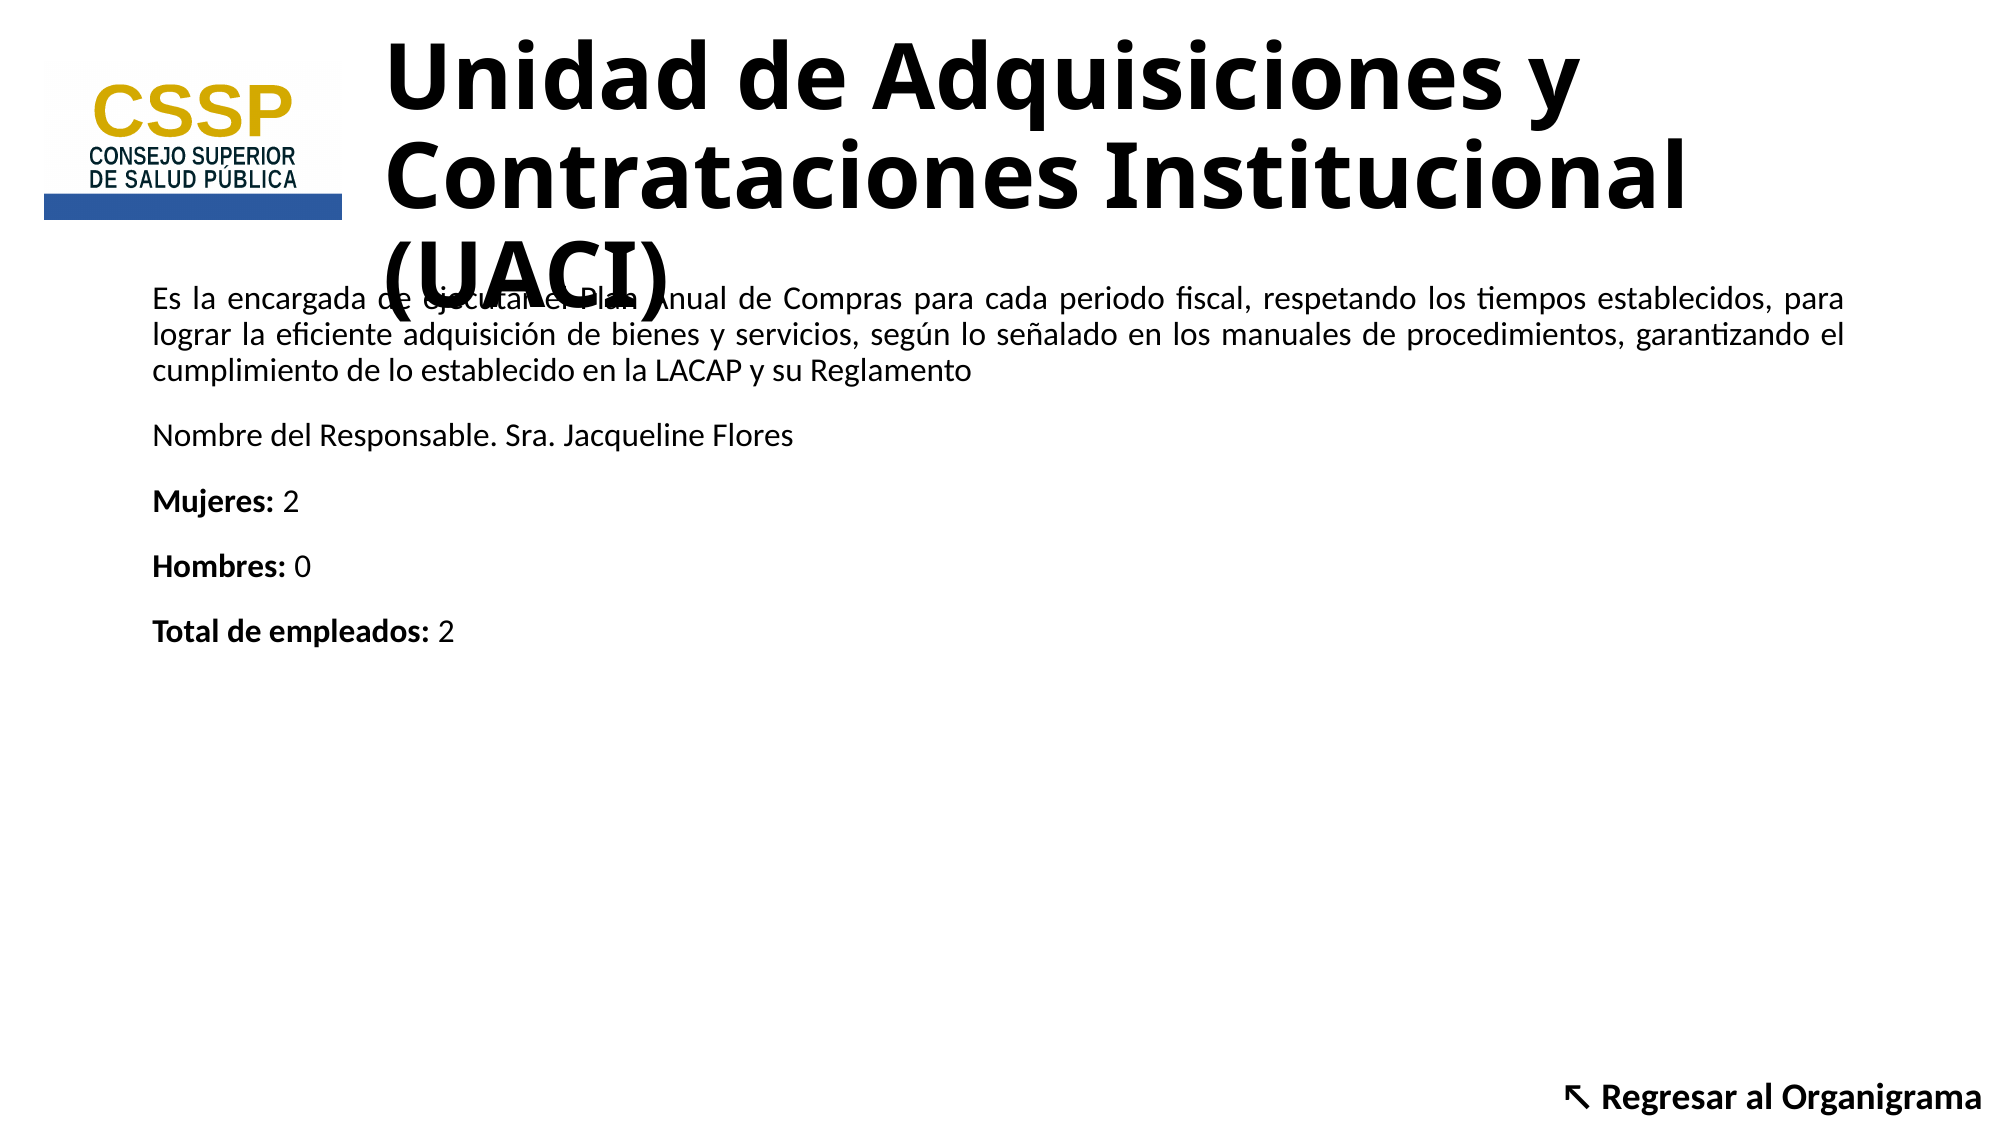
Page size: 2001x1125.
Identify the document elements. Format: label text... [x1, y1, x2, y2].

picture [44, 61, 342, 220]
text_box ↖ Regresar al Organigrama [1546, 1064, 1999, 1125]
title Unidad de Adquisiciones y Contrataciones Institucional (UACI) [368, 22, 1863, 241]
list Es la encargada de ejecutar el Plan Anual de Compras para cada periodo fiscal, respetando los tiempos establecidos, para lograr la eficiente adquisición de bienes y servicios, según lo señalado en los manuales de procedimientos, garantizando el cumplimiento de lo establecido en la LACAP y su Reglamento Nombre del Responsable. Sra. Jacqueline Flores Mujeres: 2 Hombres: 0 Total de empleados: 2 [137, 273, 1863, 1066]
